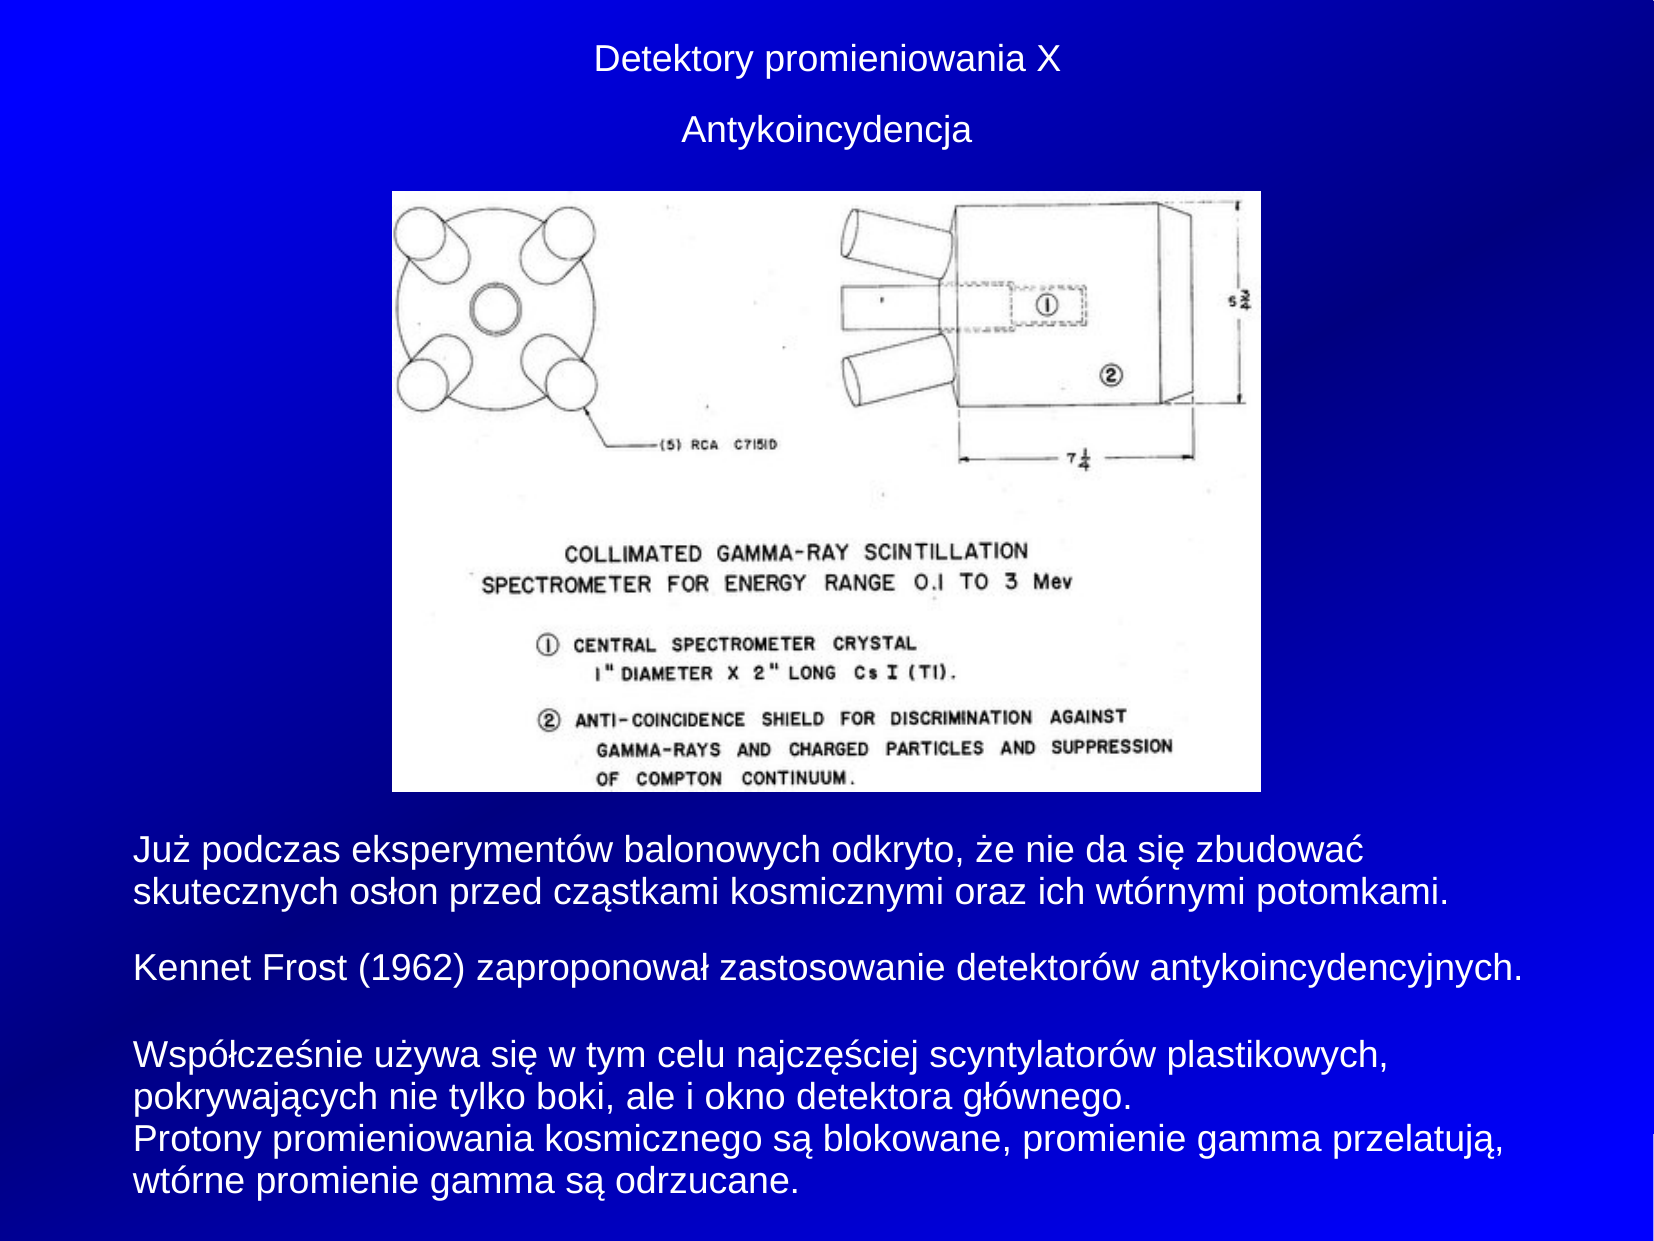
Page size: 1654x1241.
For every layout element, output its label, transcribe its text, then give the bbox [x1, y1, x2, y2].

text_box Antykoincydencja [666, 100, 988, 158]
text_box Kennet Frost (1962) zaproponował zastosowanie detektorów antykoincydencyjnych. [118, 938, 1540, 996]
text_box Już podczas eksperymentów balonowych odkryto, że nie da się zbudować skutecznych osłon przed cząstkami kosmicznymi oraz ich wtórnymi potomkami. [118, 820, 1465, 920]
text_box Współcześnie używa się w tym celu najczęściej scyntylatorów plastikowych, pokrywających nie tylko boki, ale i okno detektora głównego. Protony promieniowania kosmicznego są blokowane, promienie gamma przelatują, wtórne promienie gamma są odrzucane. [118, 1025, 1520, 1209]
picture [392, 191, 1261, 792]
text_box Detektory promieniowania X [579, 29, 1077, 87]
